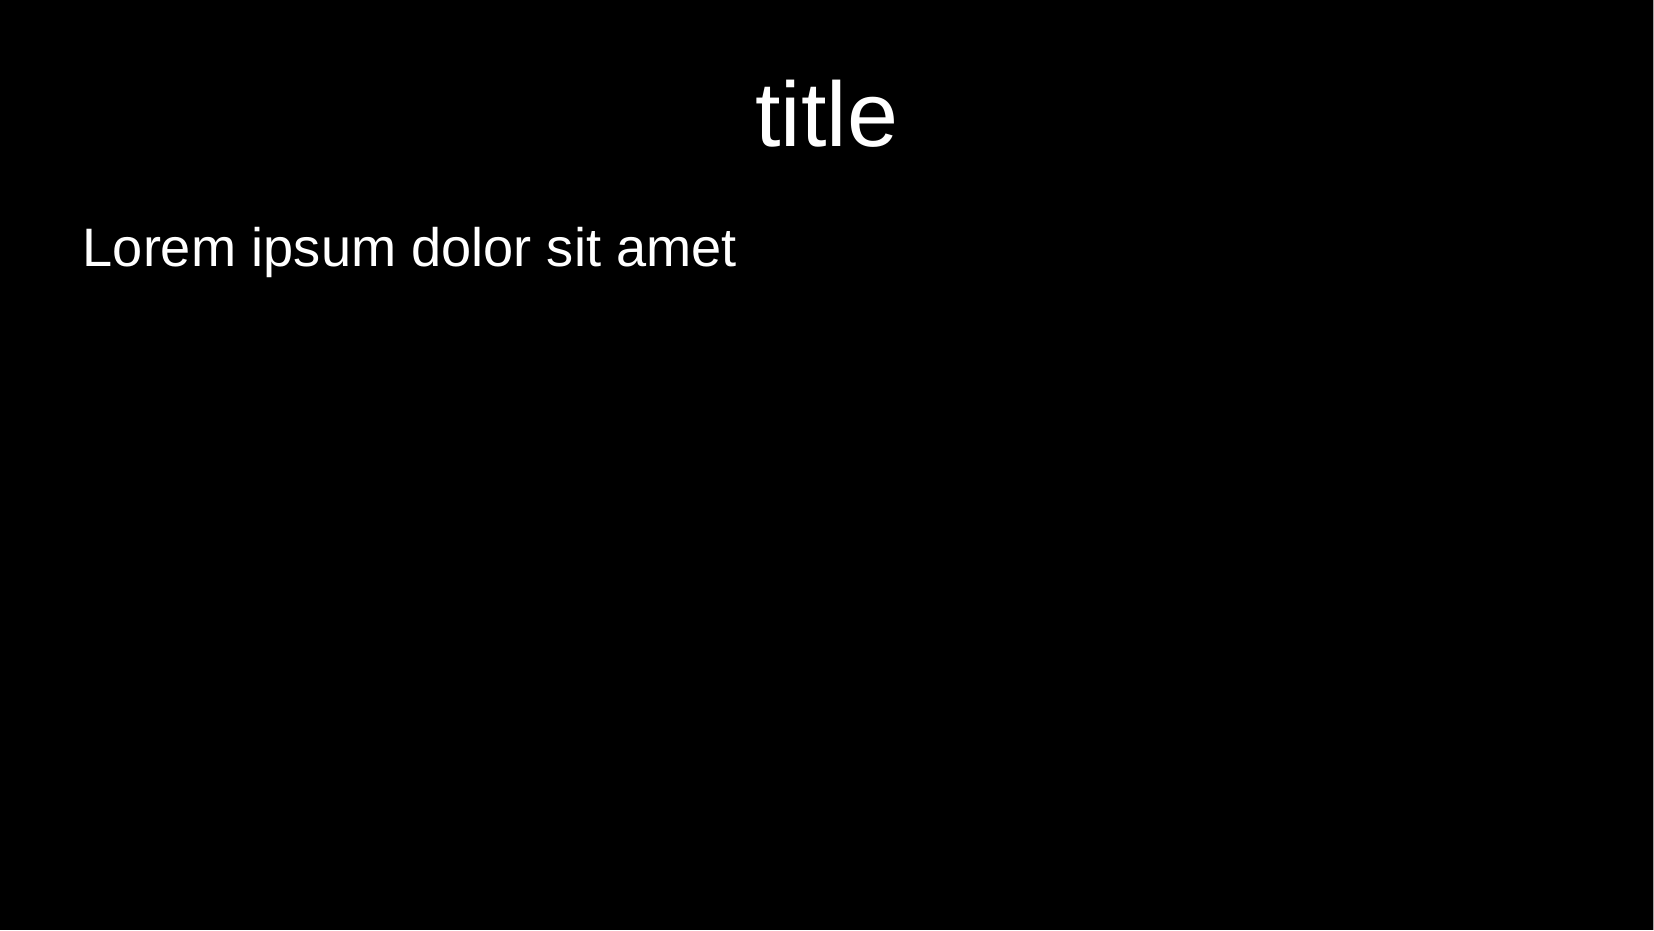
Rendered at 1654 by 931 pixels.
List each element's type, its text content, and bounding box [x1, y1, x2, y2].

title title [82, 37, 1571, 193]
subtitle Lorem ipsum dolor sit amet [82, 217, 1571, 758]
